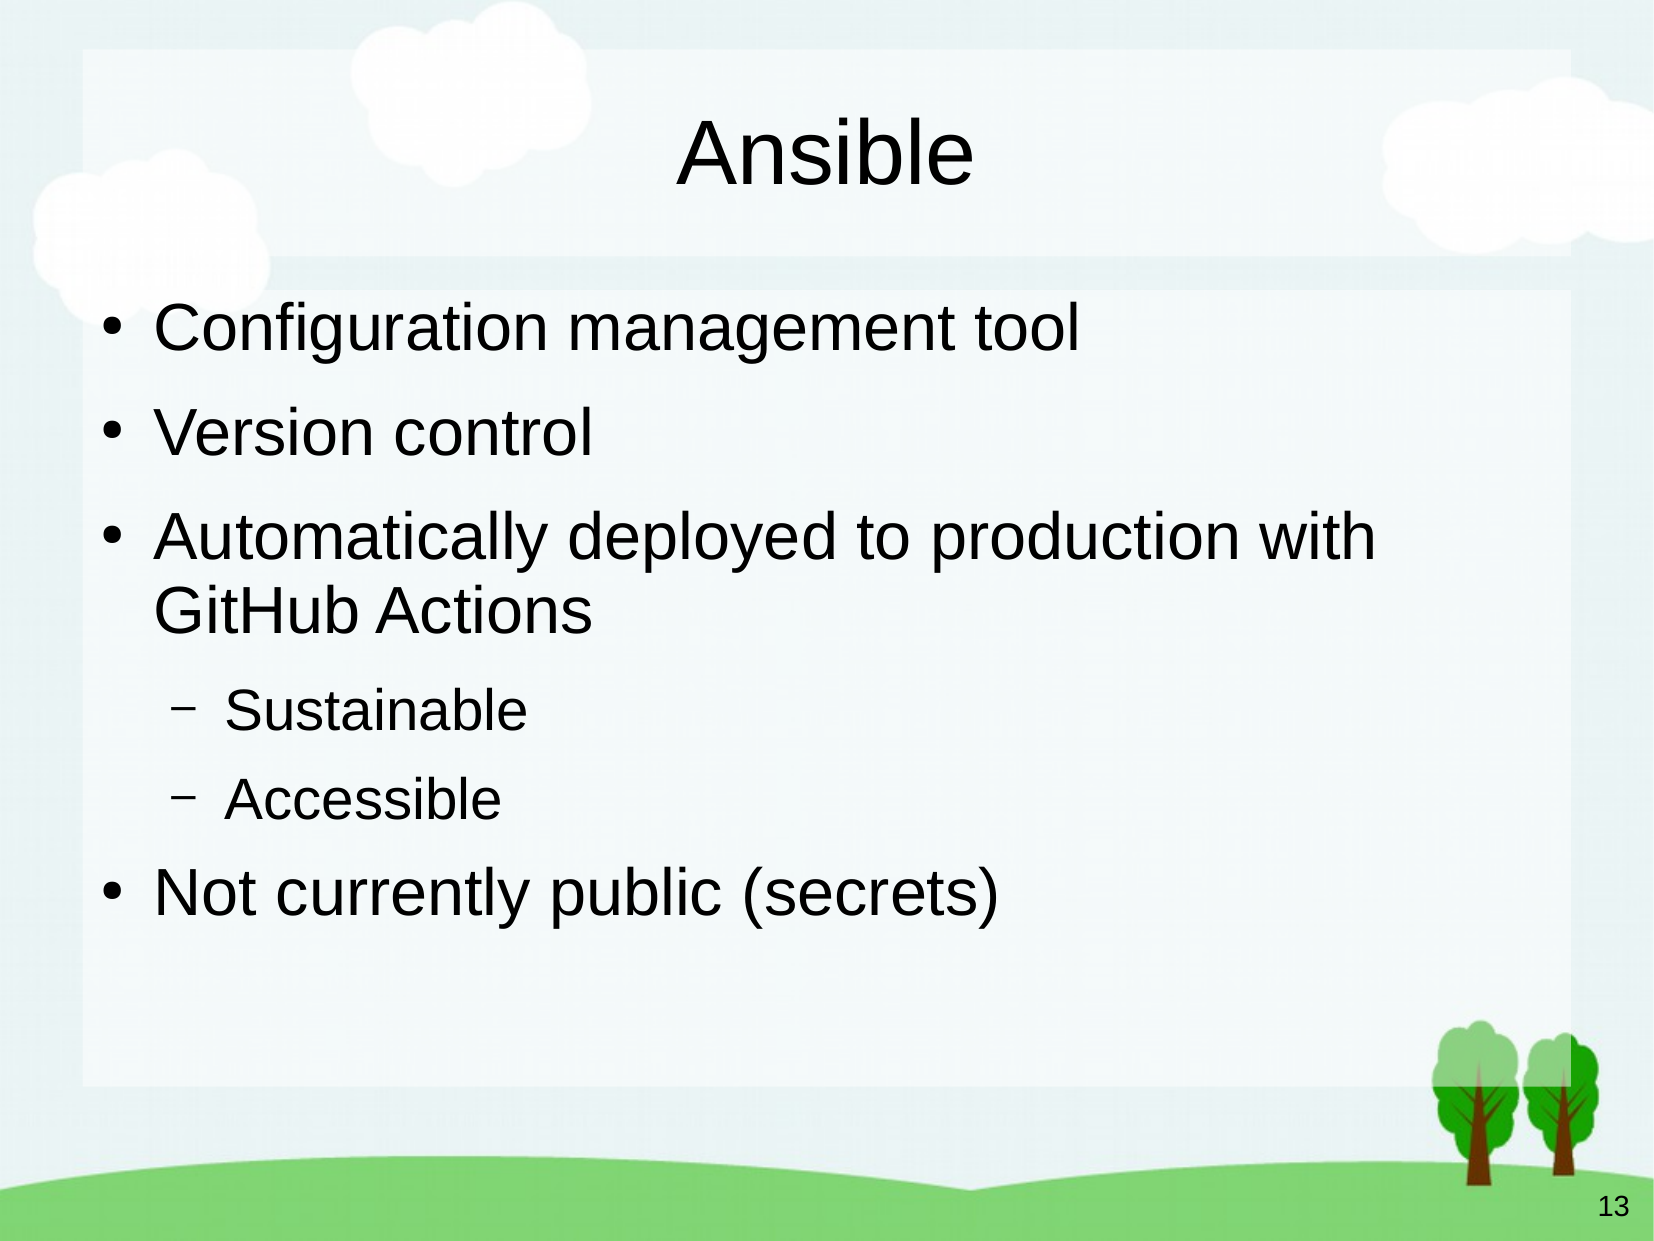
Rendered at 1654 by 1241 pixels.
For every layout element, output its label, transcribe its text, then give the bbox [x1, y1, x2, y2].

list Configuration management tool Version control Automatically deployed to production with GitHub Actions Sustainable Accessible Not currently public (secrets) [82, 290, 1571, 1087]
picture [0, 0, 1654, 1241]
title Ansible [82, 49, 1571, 257]
